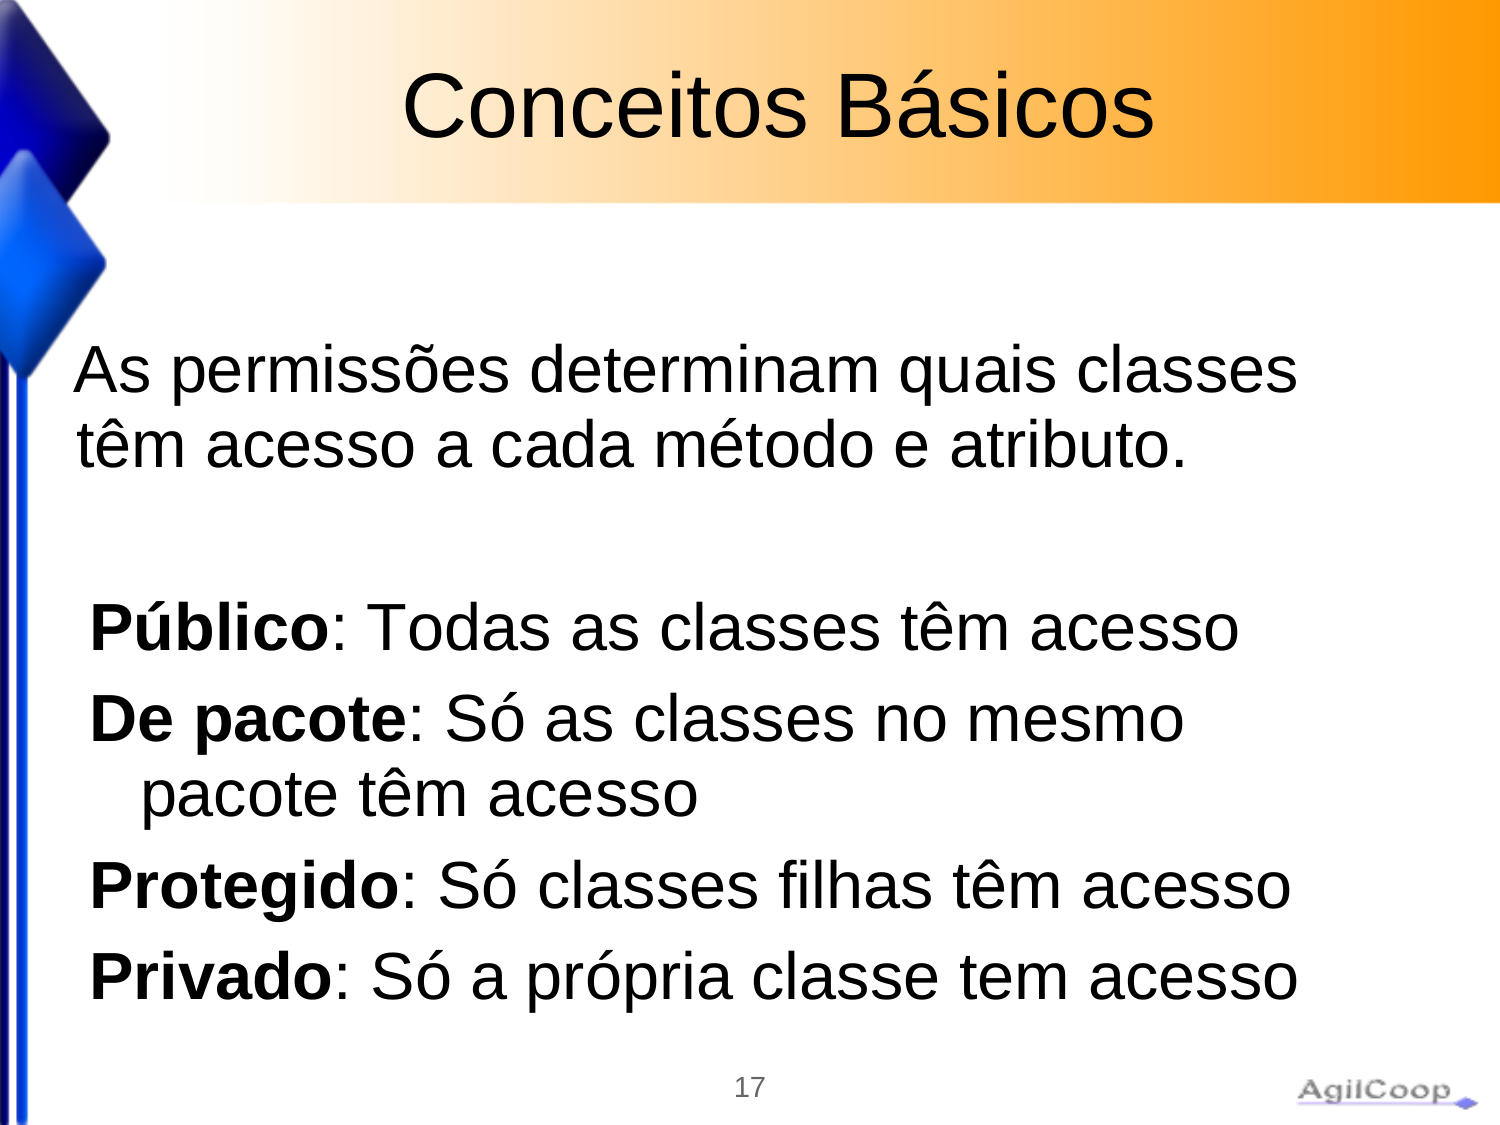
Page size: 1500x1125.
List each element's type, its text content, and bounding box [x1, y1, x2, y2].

title Conceitos Básicos [58, 24, 1500, 188]
list As permissões determinam quais classes têm acesso a cada método e atributo. Público: Todas as classes têm acesso De pacote: Só as classes no mesmo pacote têm acesso Protegido: Só classes filhas têm acesso Privado: Só a própria classe tem acesso [59, 324, 1418, 1032]
picture [0, 0, 1500, 1125]
